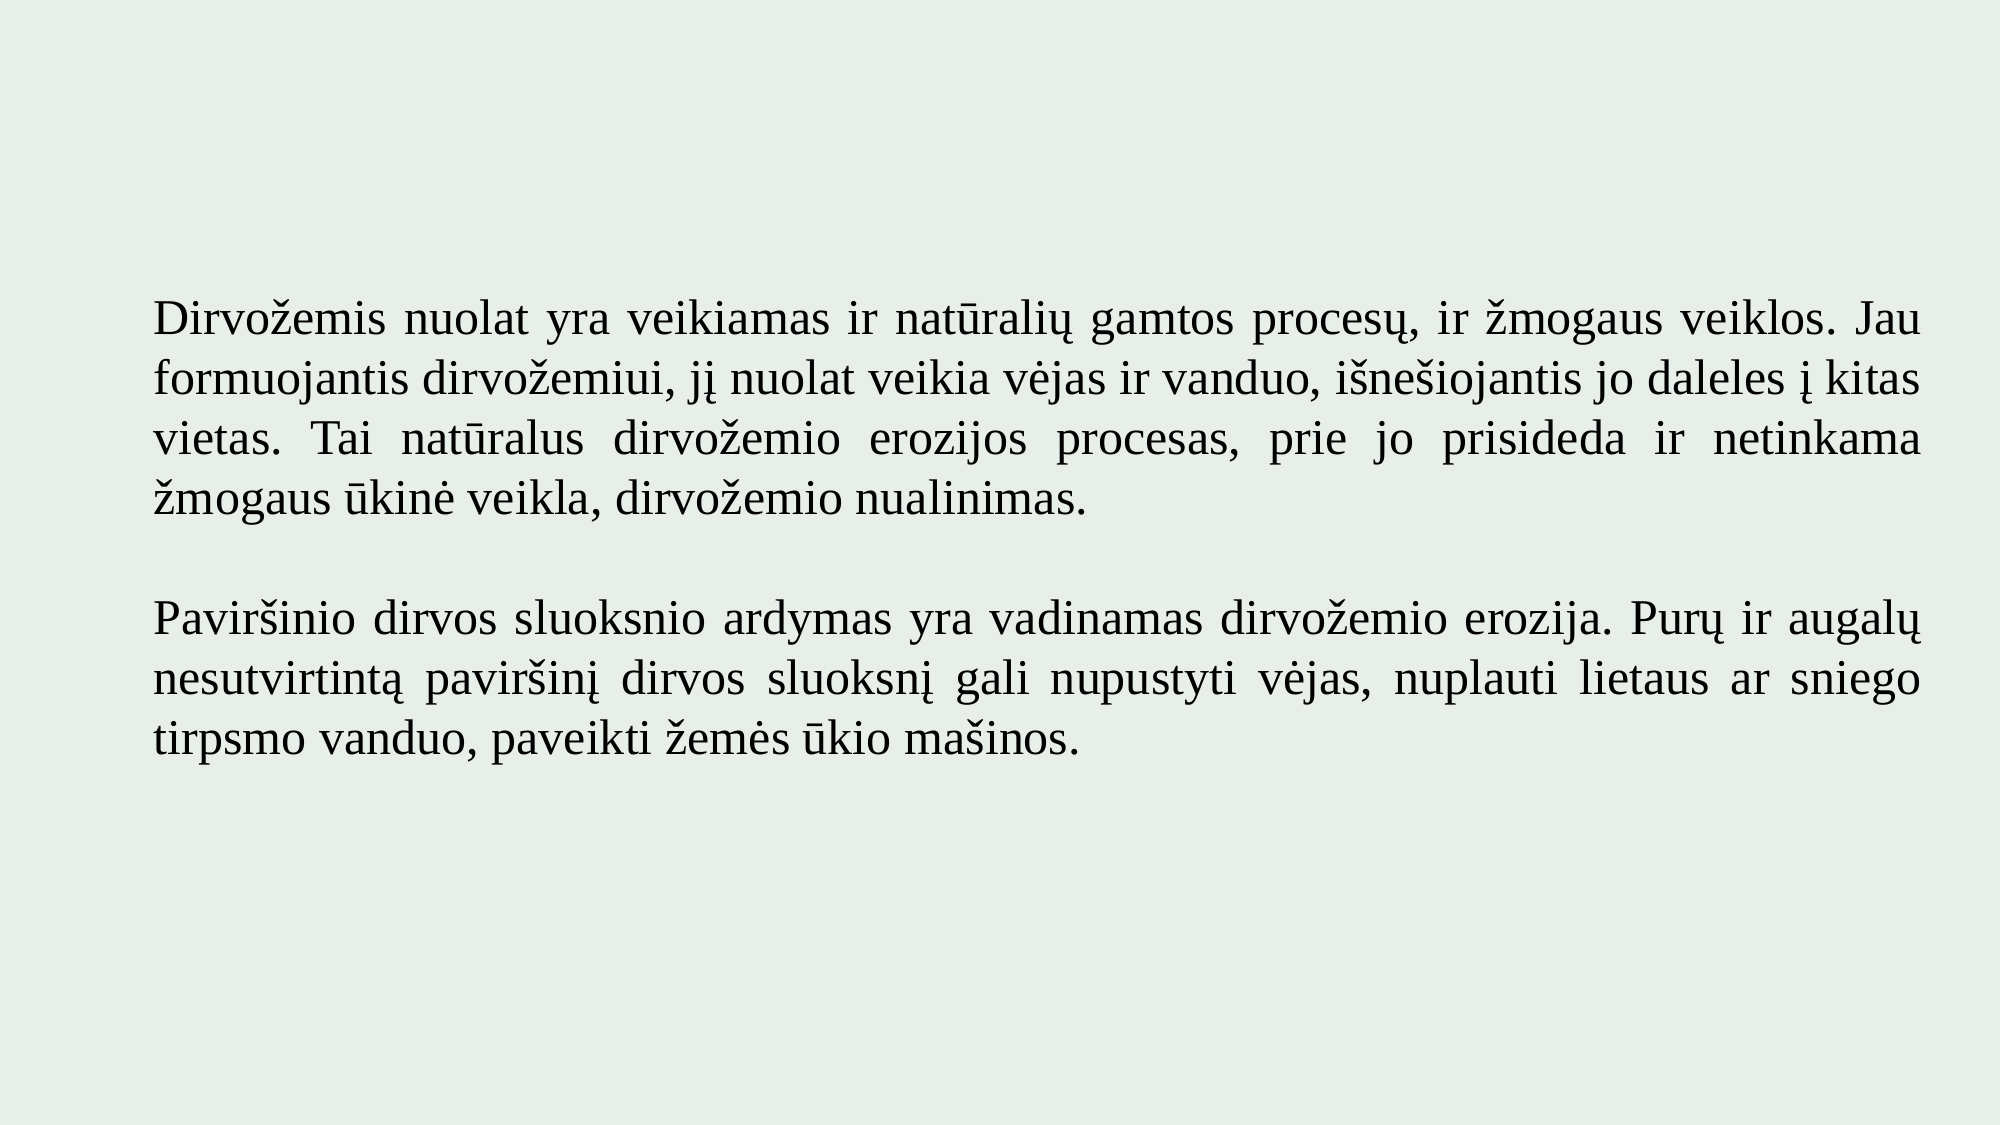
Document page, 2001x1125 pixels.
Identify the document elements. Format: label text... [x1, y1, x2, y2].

text_box Dirvožemis nuolat yra veikiamas ir natūralių gamtos procesų, ir žmogaus veiklos. Jau formuojantis dirvožemiui, jį nuolat veikia vėjas ir vanduo, išnešiojantis jo daleles į kitas vietas. Tai natūralus dirvožemio erozijos procesas, prie jo prisideda ir netinkama žmogaus ūkinė veikla, dirvožemio nualinimas. Paviršinio dirvos sluoksnio ardymas yra vadinamas dirvožemio erozija. Purų ir augalų nesutvirtintą paviršinį dirvos sluoksnį gali nupustyti vėjas, nuplauti lietaus ar sniego tirpsmo vanduo, paveikti žemės ūkio mašinos. [138, 276, 1939, 777]
